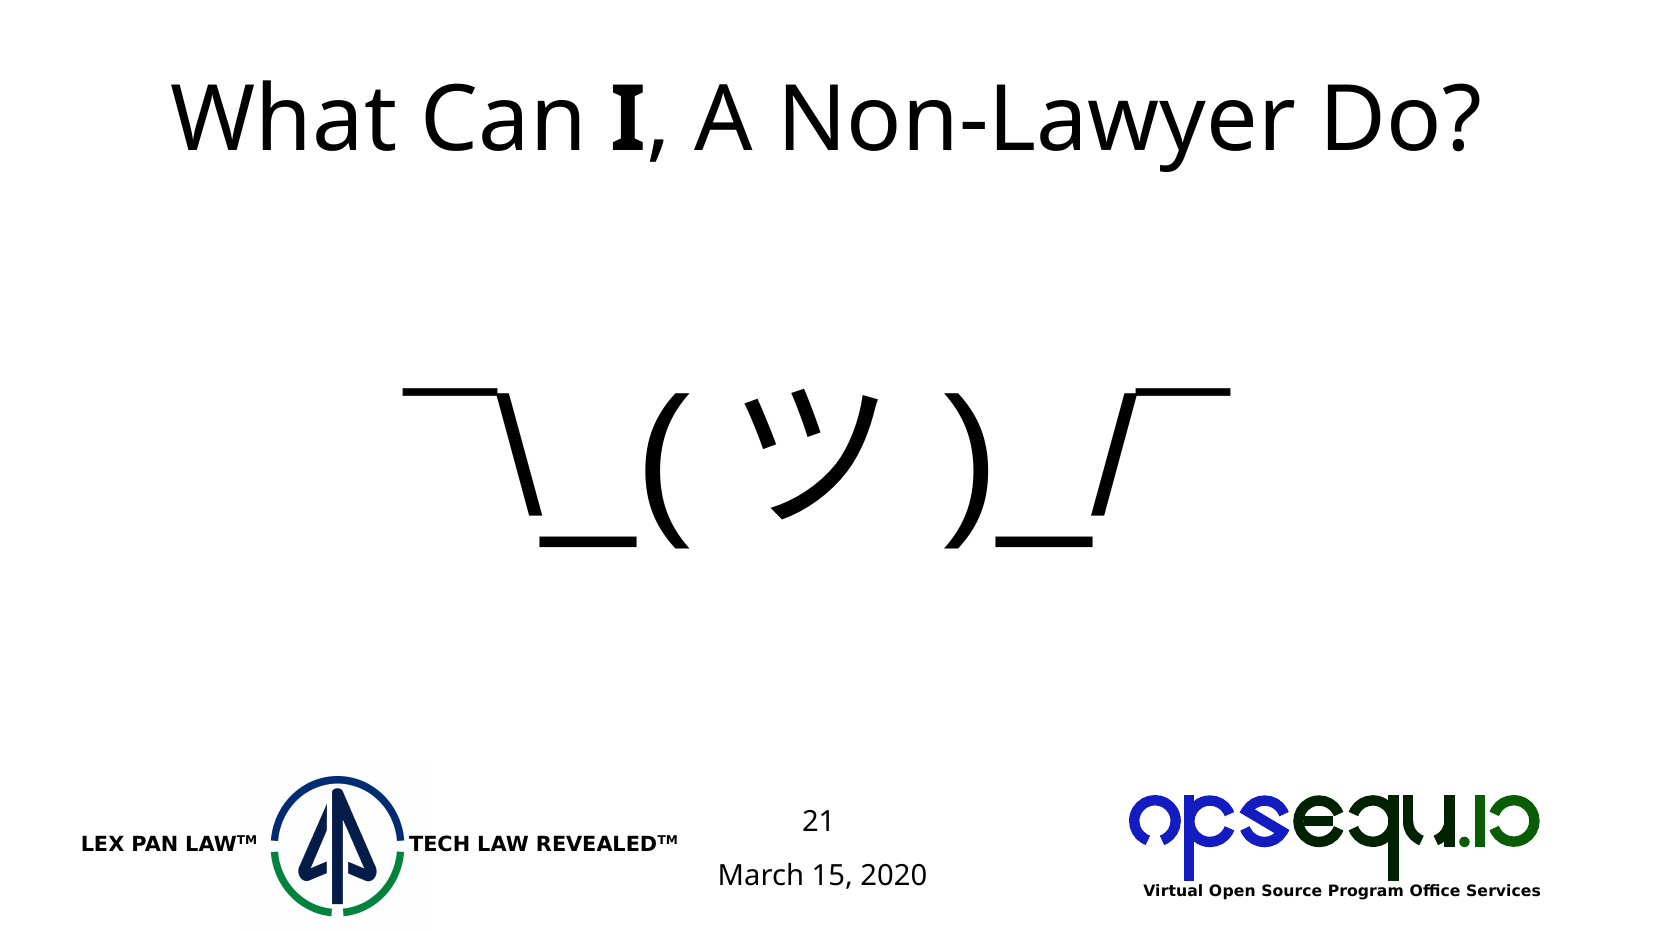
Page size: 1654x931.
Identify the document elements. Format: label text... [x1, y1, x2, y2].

title What Can I, A Non-Lawyer Do? [82, 37, 1571, 193]
text_box ¯\_(ツ)_/¯ [390, 313, 1261, 571]
picture [240, 760, 433, 931]
